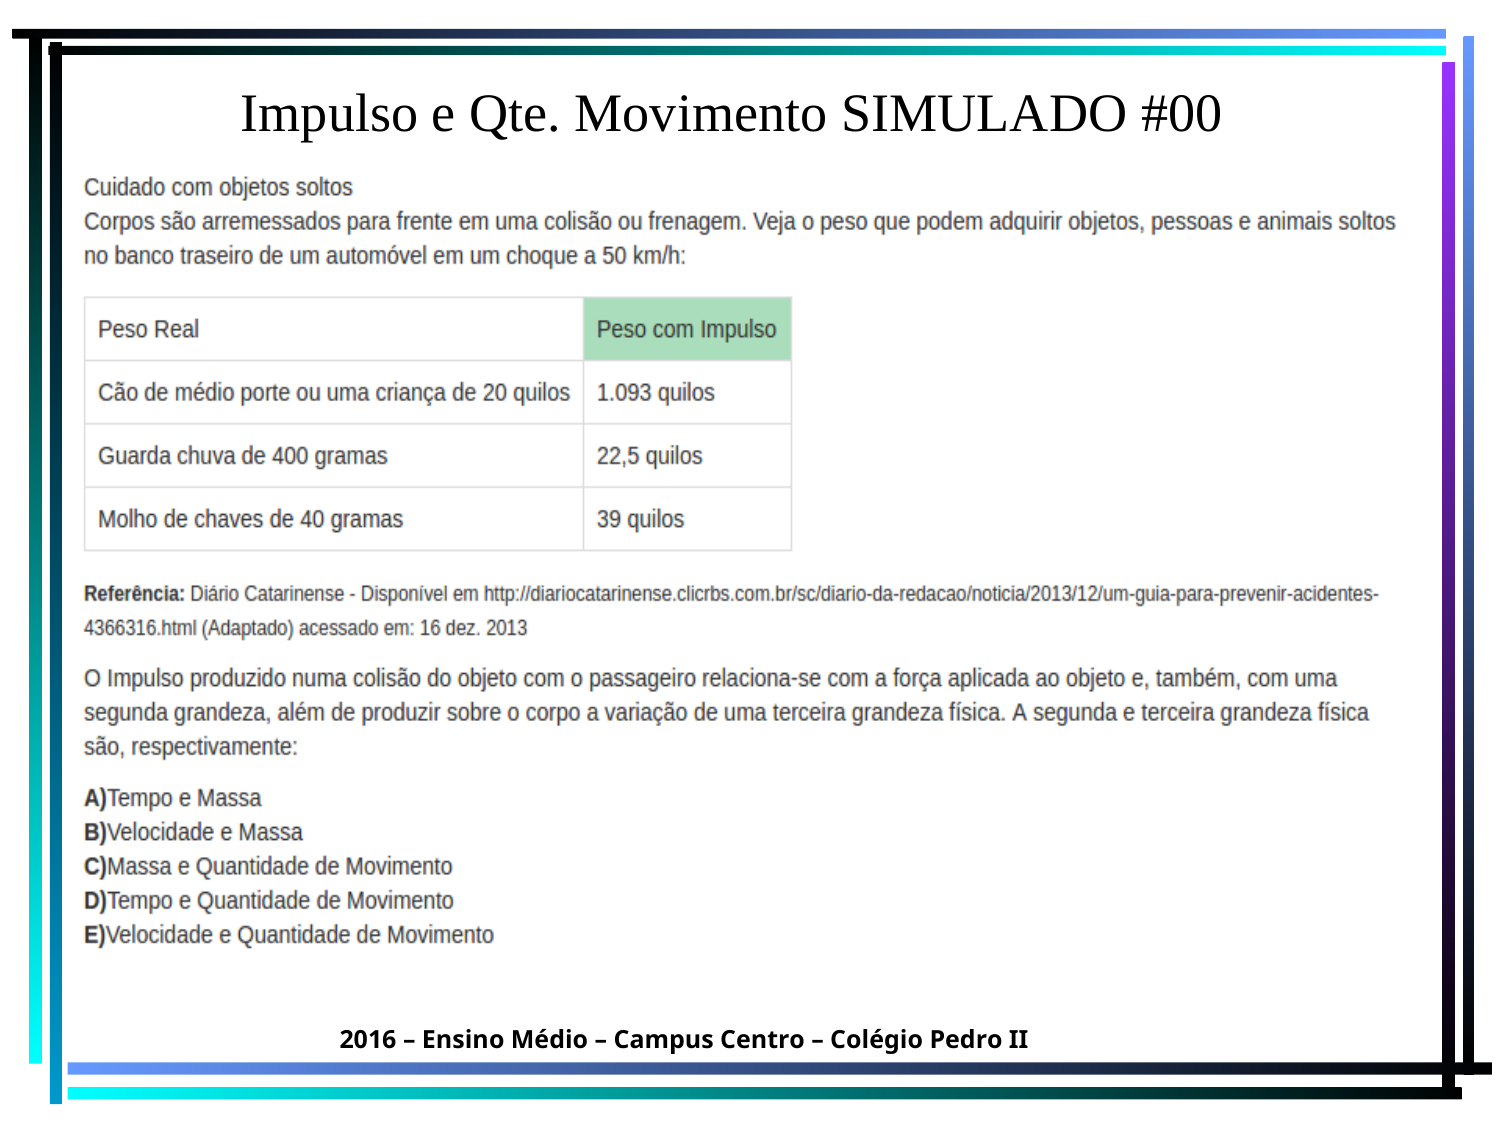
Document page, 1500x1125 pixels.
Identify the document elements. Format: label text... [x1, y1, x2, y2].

text_box 2016 – Ensino Médio – Campus Centro – Colégio Pedro II [324, 1016, 1045, 1063]
title Impulso e Qte. Movimento SIMULADO #00 [188, 71, 1276, 148]
picture [0, 0, 1500, 1125]
